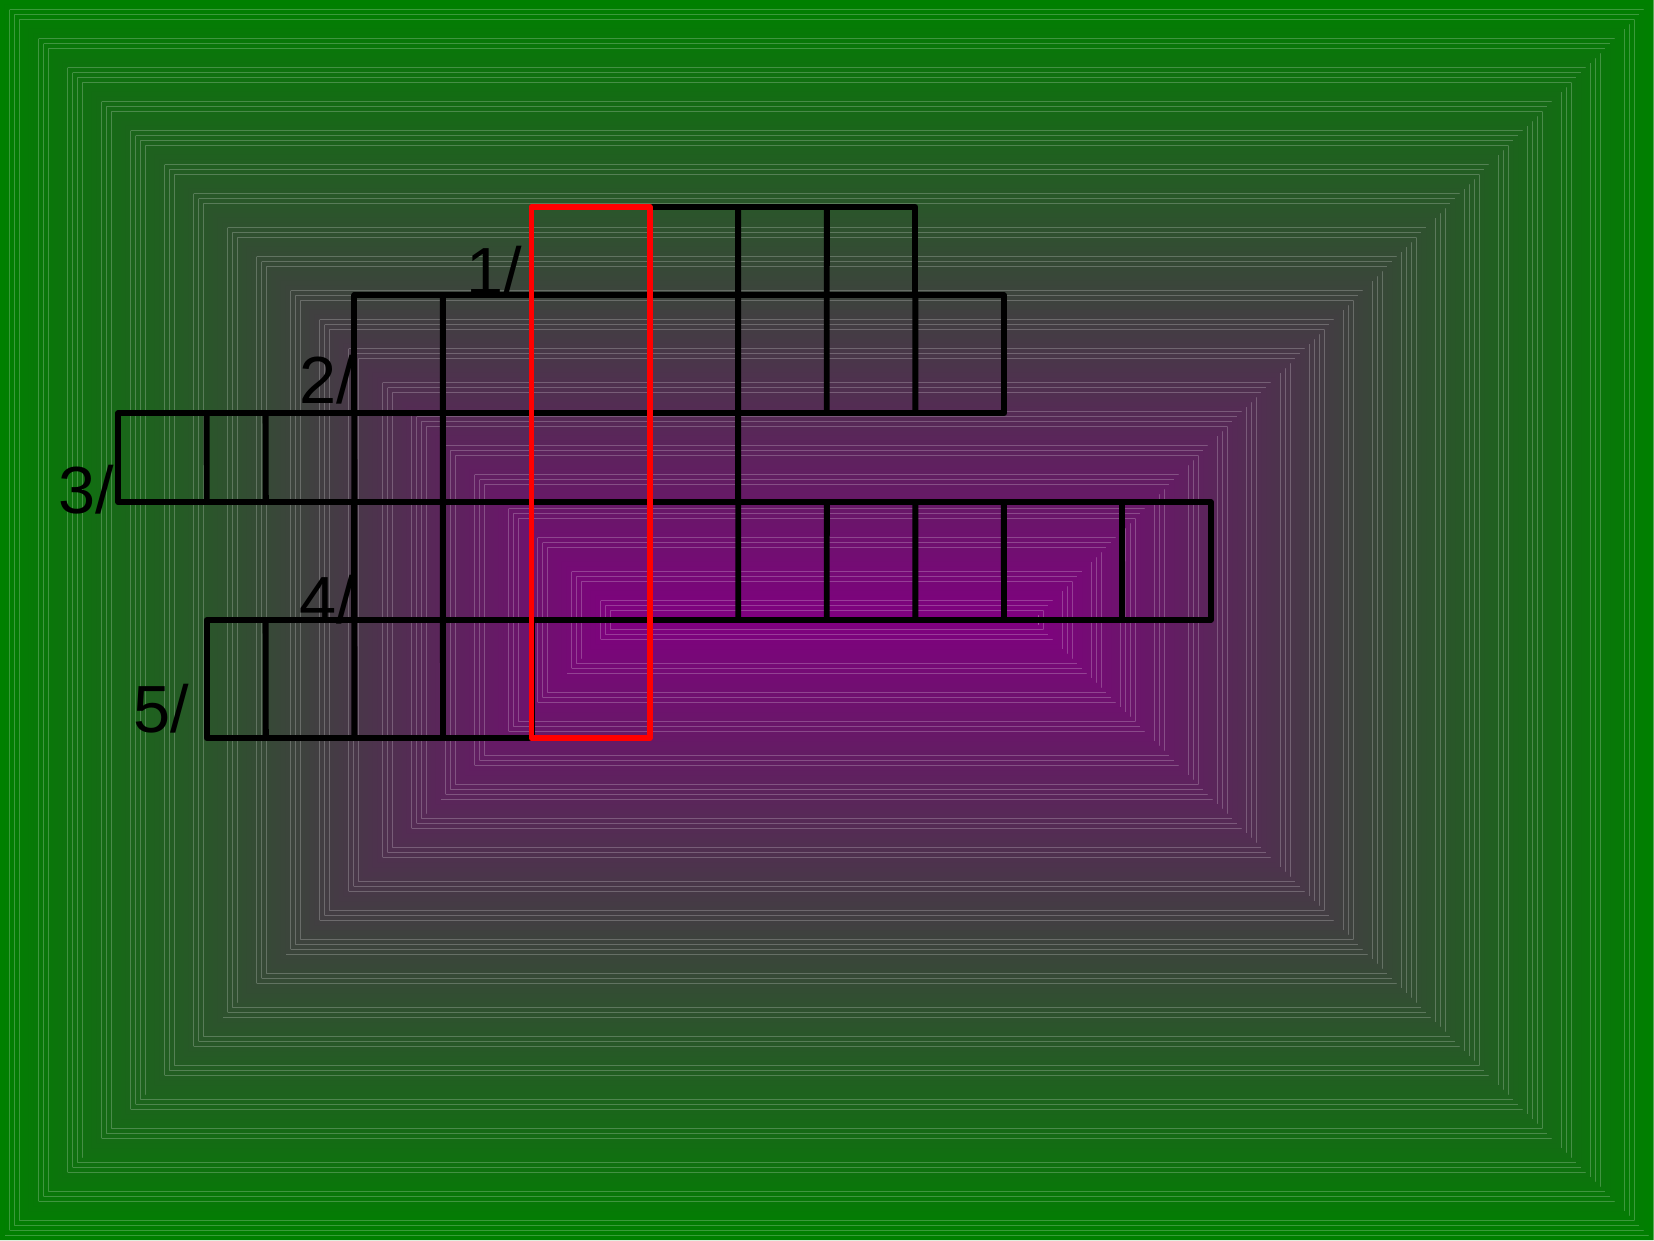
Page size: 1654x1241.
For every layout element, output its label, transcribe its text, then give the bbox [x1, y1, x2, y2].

list 1/ 2/ 3/ 4/ 5/ [0, 118, 1241, 937]
